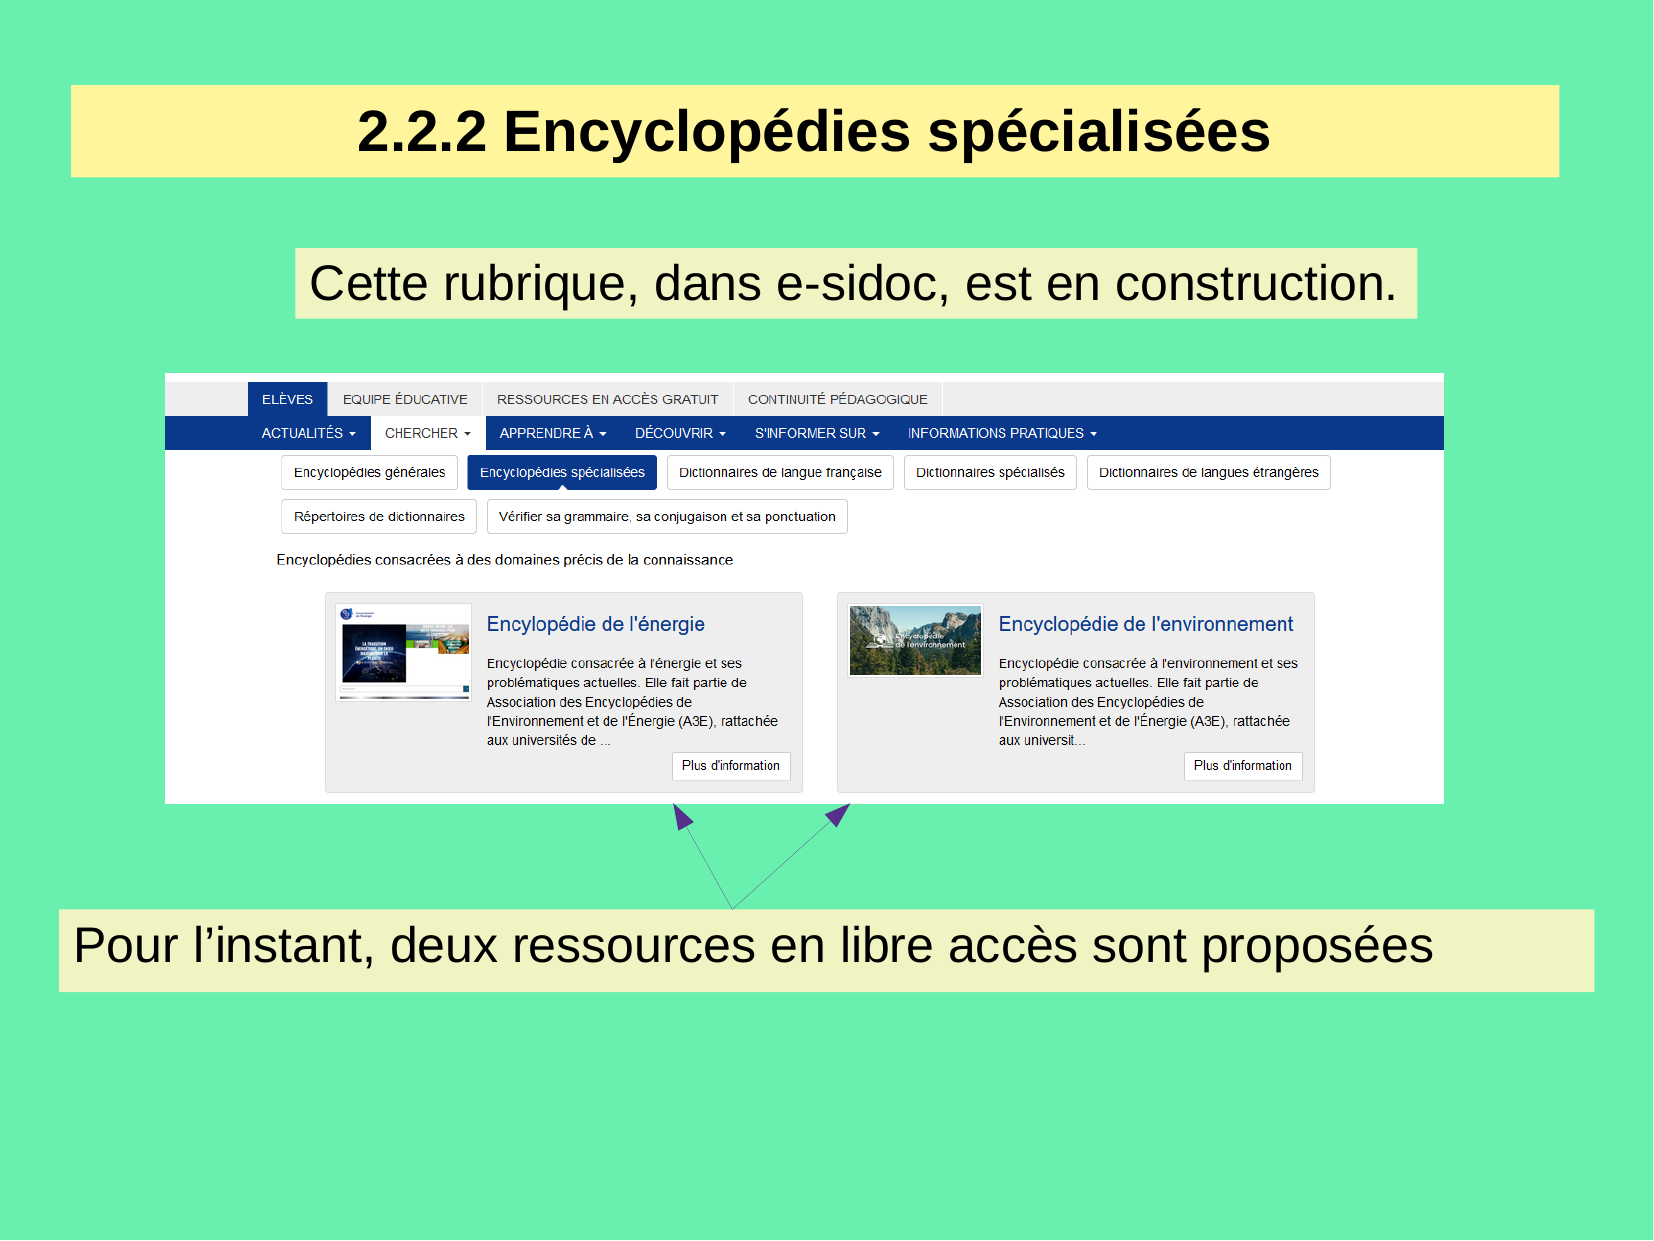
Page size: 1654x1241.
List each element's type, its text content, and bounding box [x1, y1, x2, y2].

title 2.2.2 Encyclopédies spécialisées [71, 85, 1560, 178]
text_box Pour l’instant, deux ressources en libre accès sont proposées [59, 909, 1595, 993]
picture [165, 373, 1444, 804]
text_box Cette rubrique, dans e-sidoc, est en construction. [295, 248, 1418, 319]
